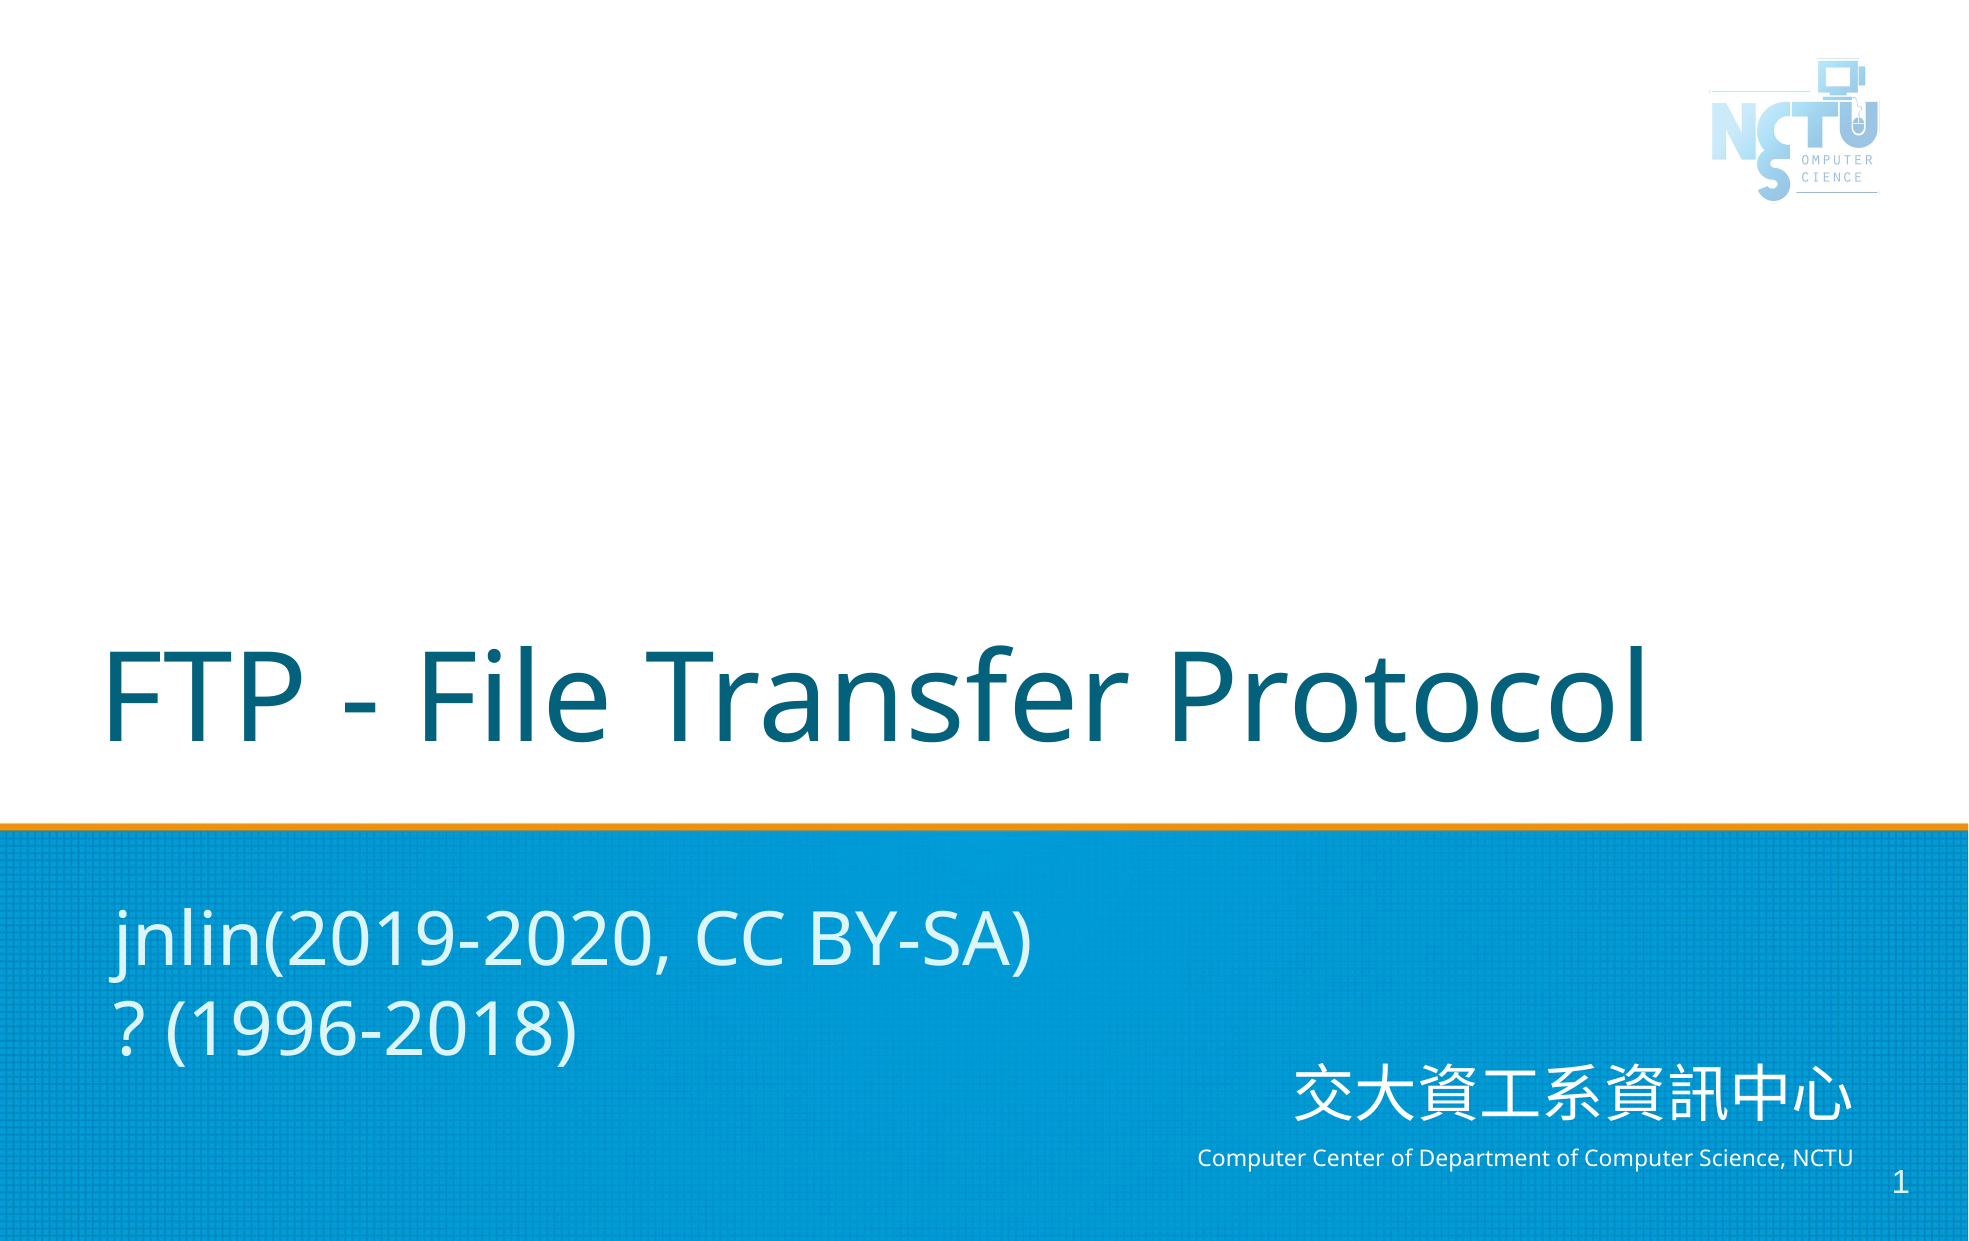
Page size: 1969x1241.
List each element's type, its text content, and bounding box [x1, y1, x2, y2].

subtitle jnlin(2019-2020, CC BY-SA) ? (1996-2018) [98, 875, 1783, 1103]
slide_number <number> [1841, 1145, 1960, 1241]
title FTP - File Transfer Protocol [98, 559, 1870, 767]
picture [0, 0, 1969, 832]
